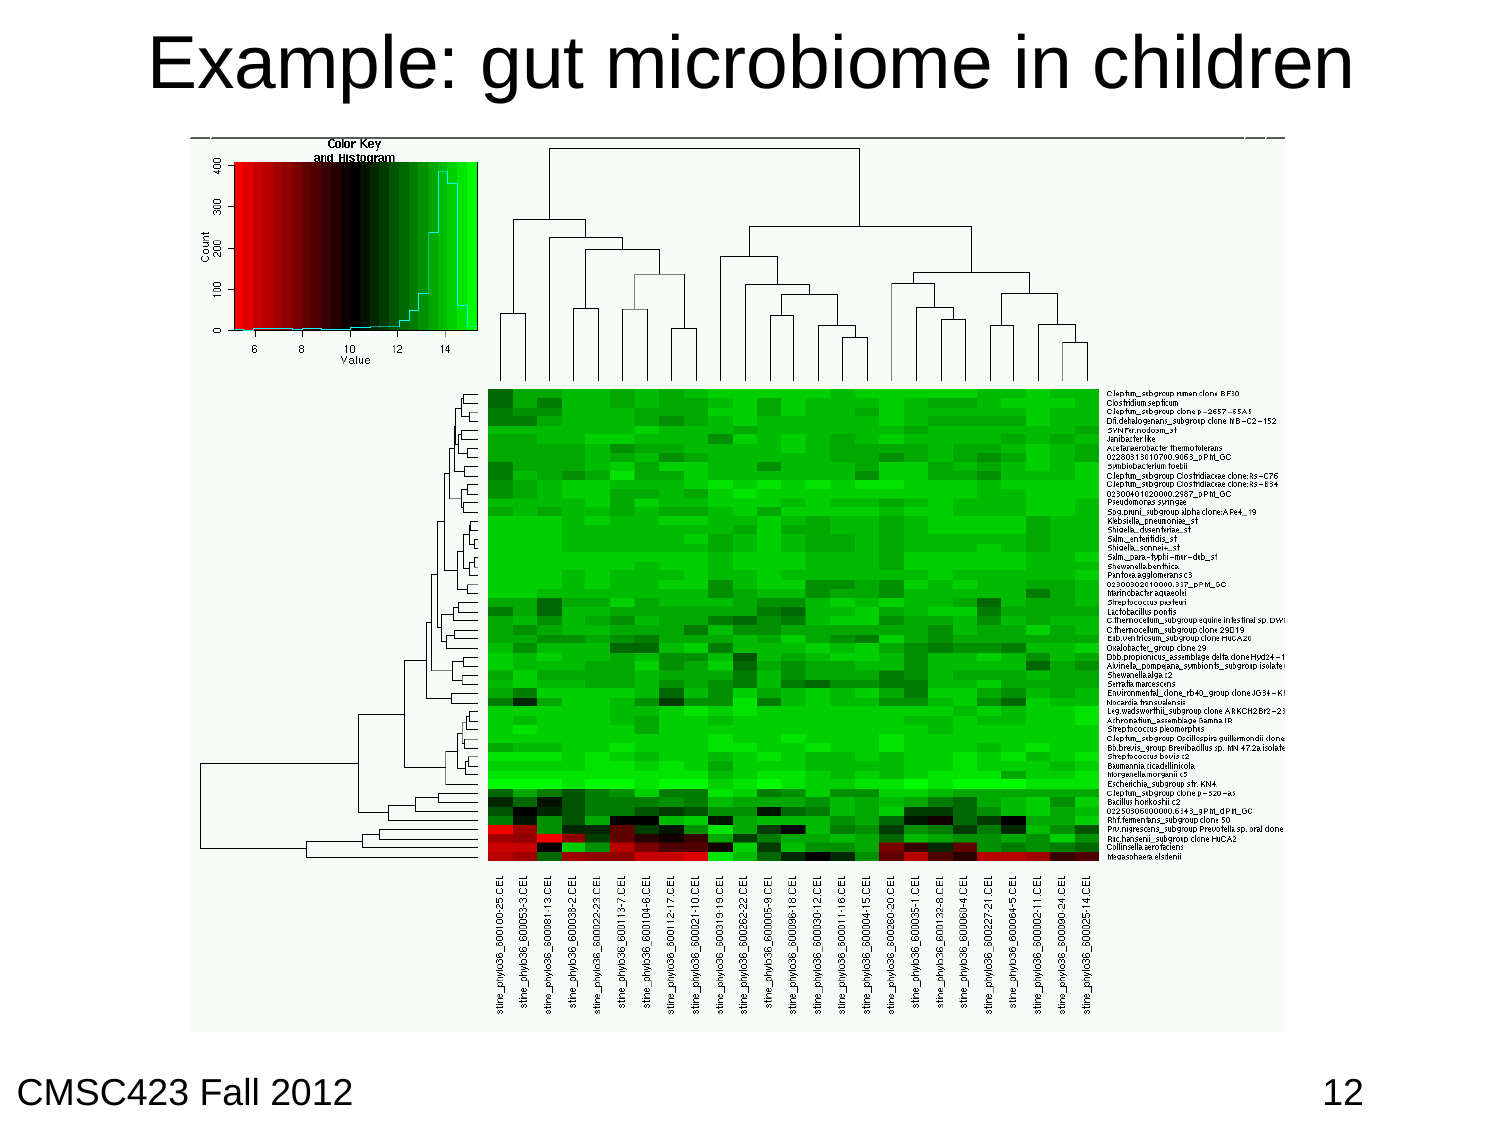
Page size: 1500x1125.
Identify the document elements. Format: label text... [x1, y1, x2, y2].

picture [189, 137, 1285, 1032]
title Example: gut microbiome in children [19, 9, 1485, 116]
